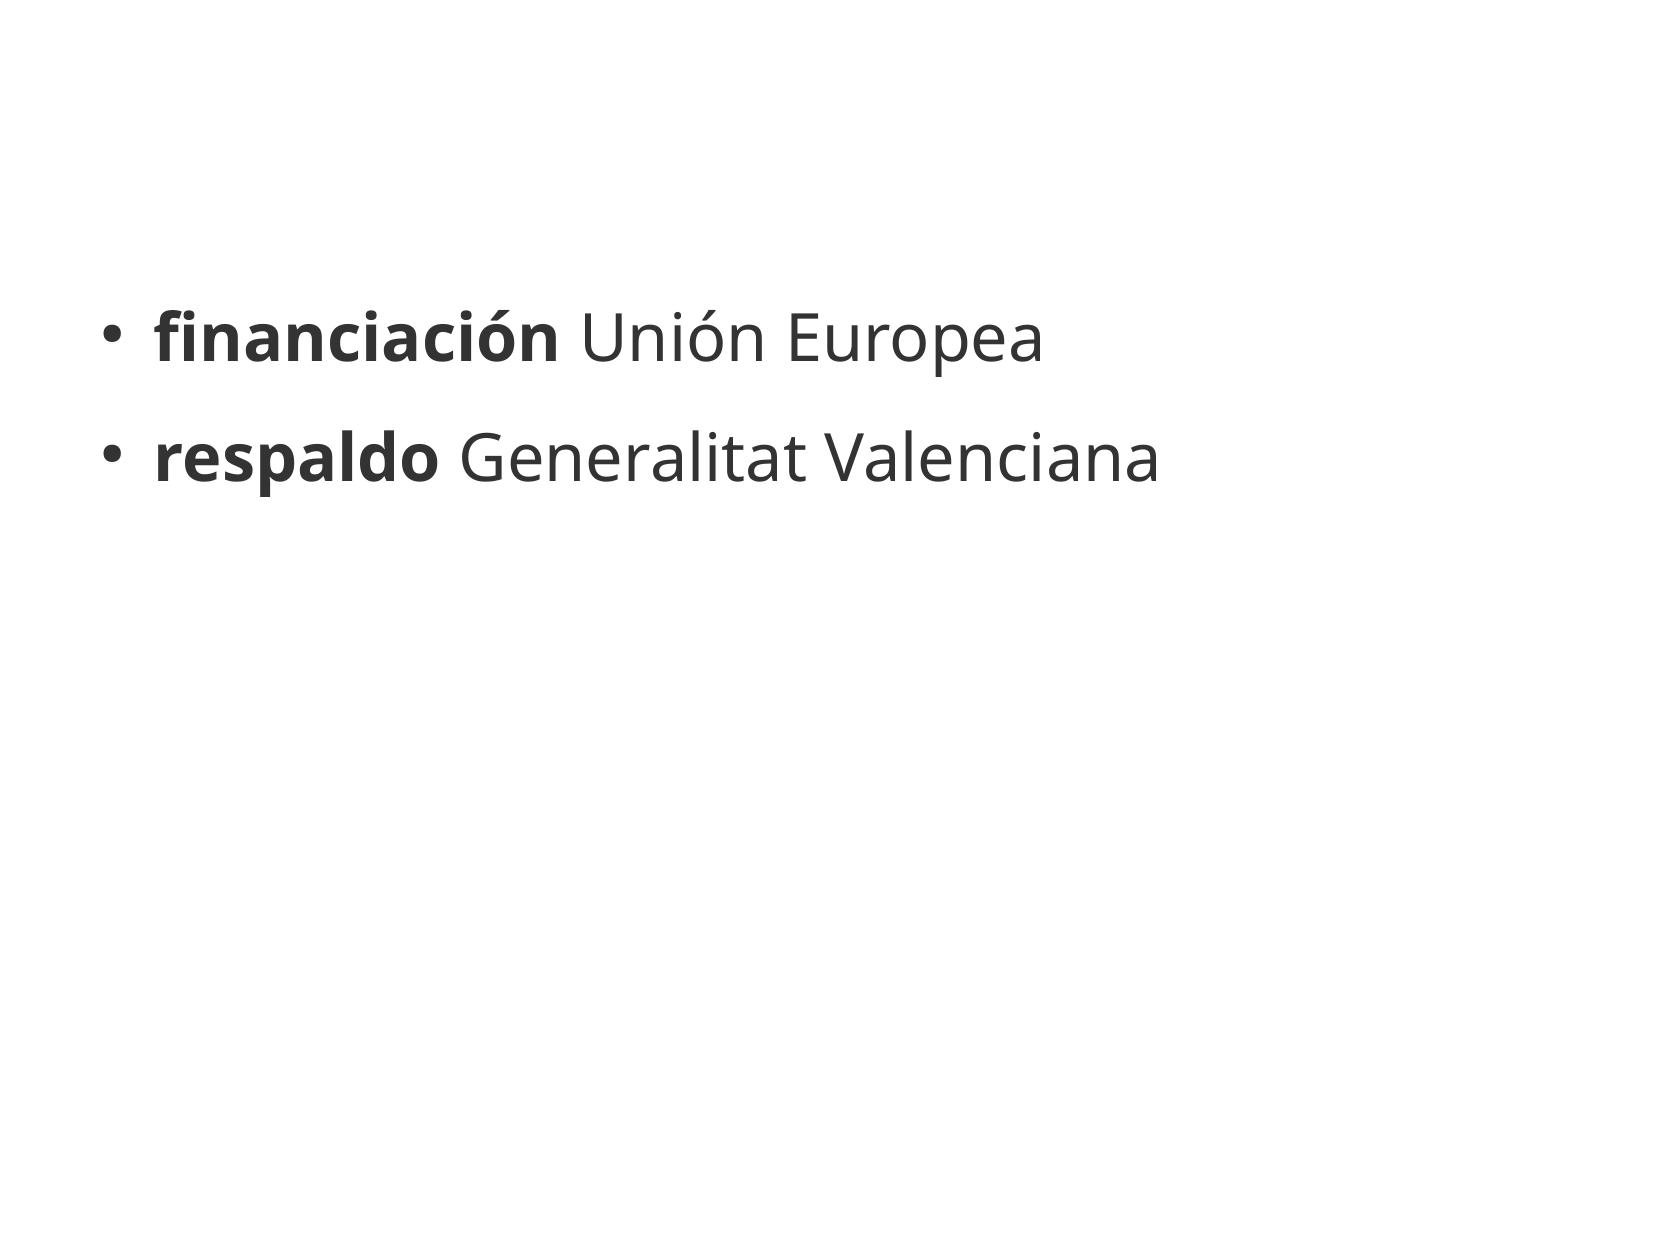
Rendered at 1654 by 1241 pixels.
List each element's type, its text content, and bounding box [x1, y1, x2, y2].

list financiación Unión Europea respaldo Generalitat Valenciana [82, 290, 1571, 1109]
